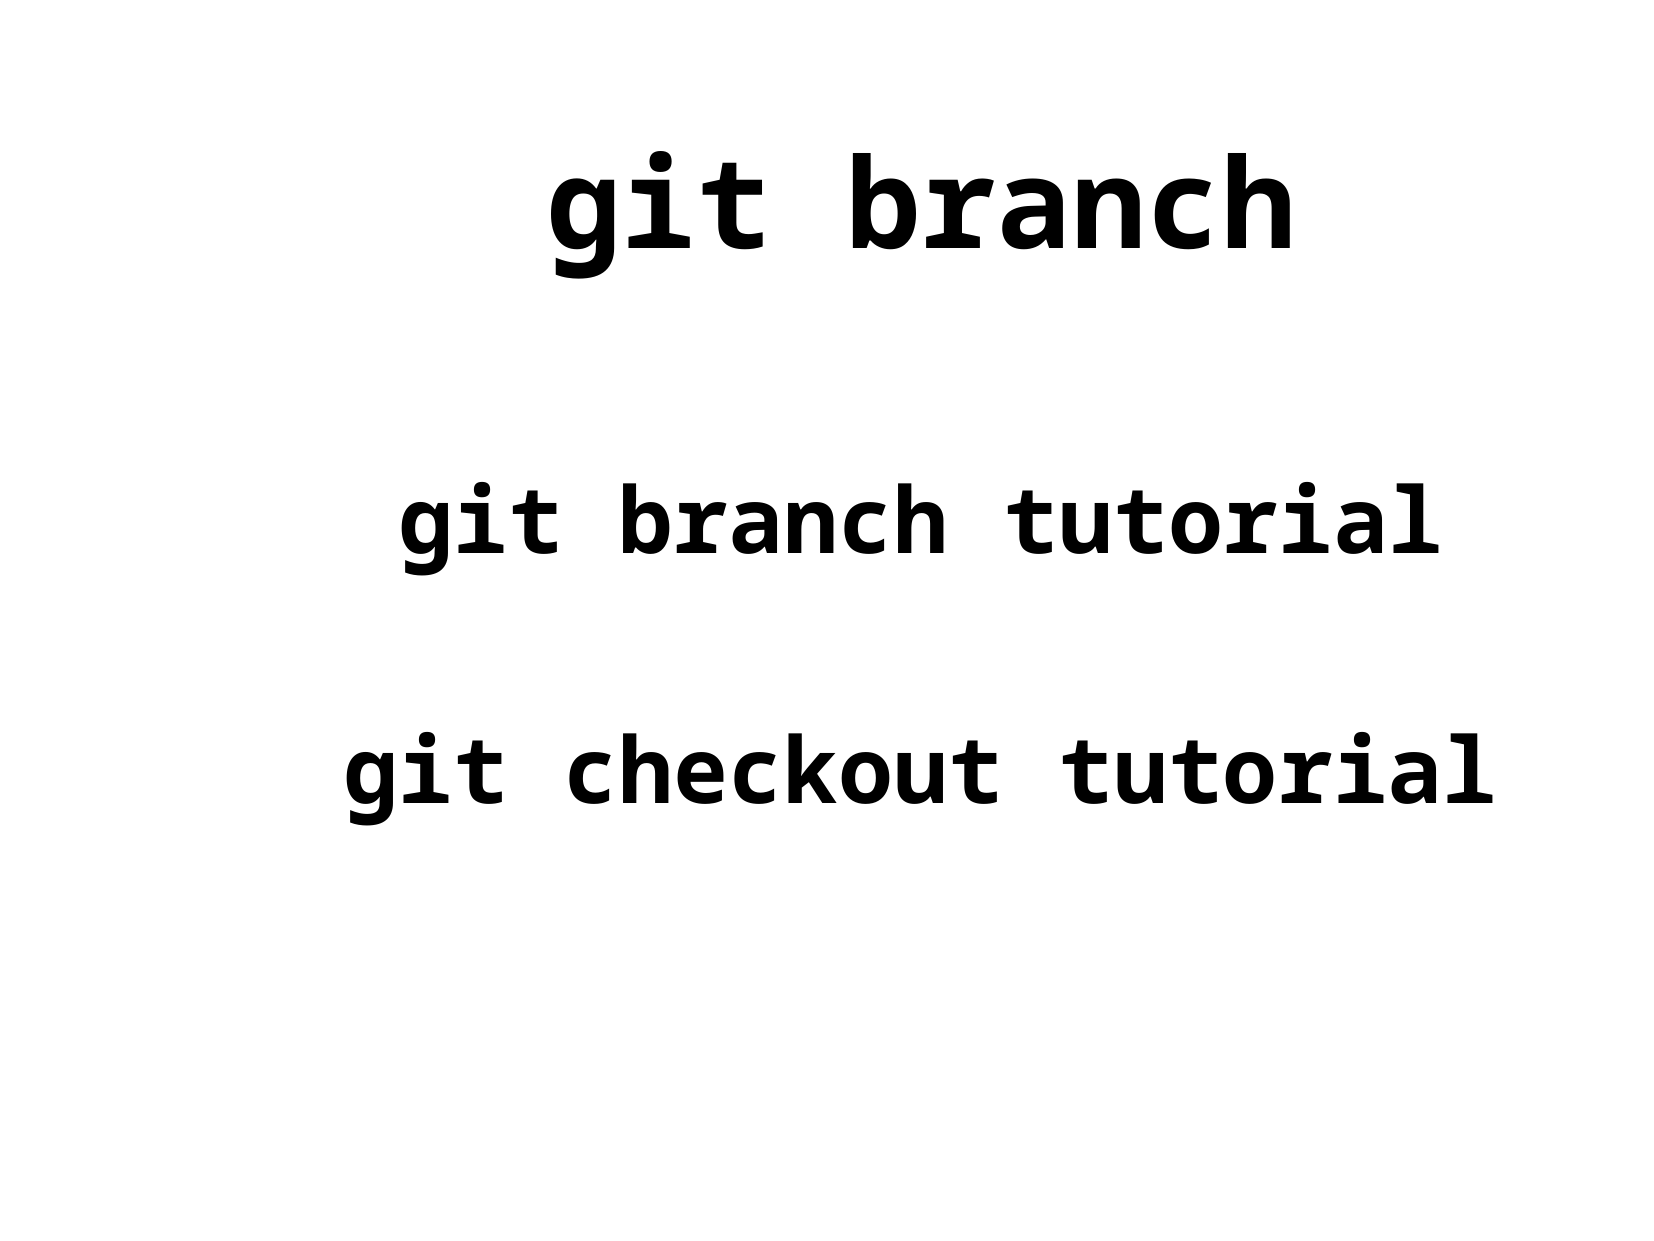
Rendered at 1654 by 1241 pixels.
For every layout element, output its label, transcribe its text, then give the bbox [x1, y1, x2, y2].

text_box git branch git branch tutorial git checkout tutorial [328, 107, 1325, 674]
